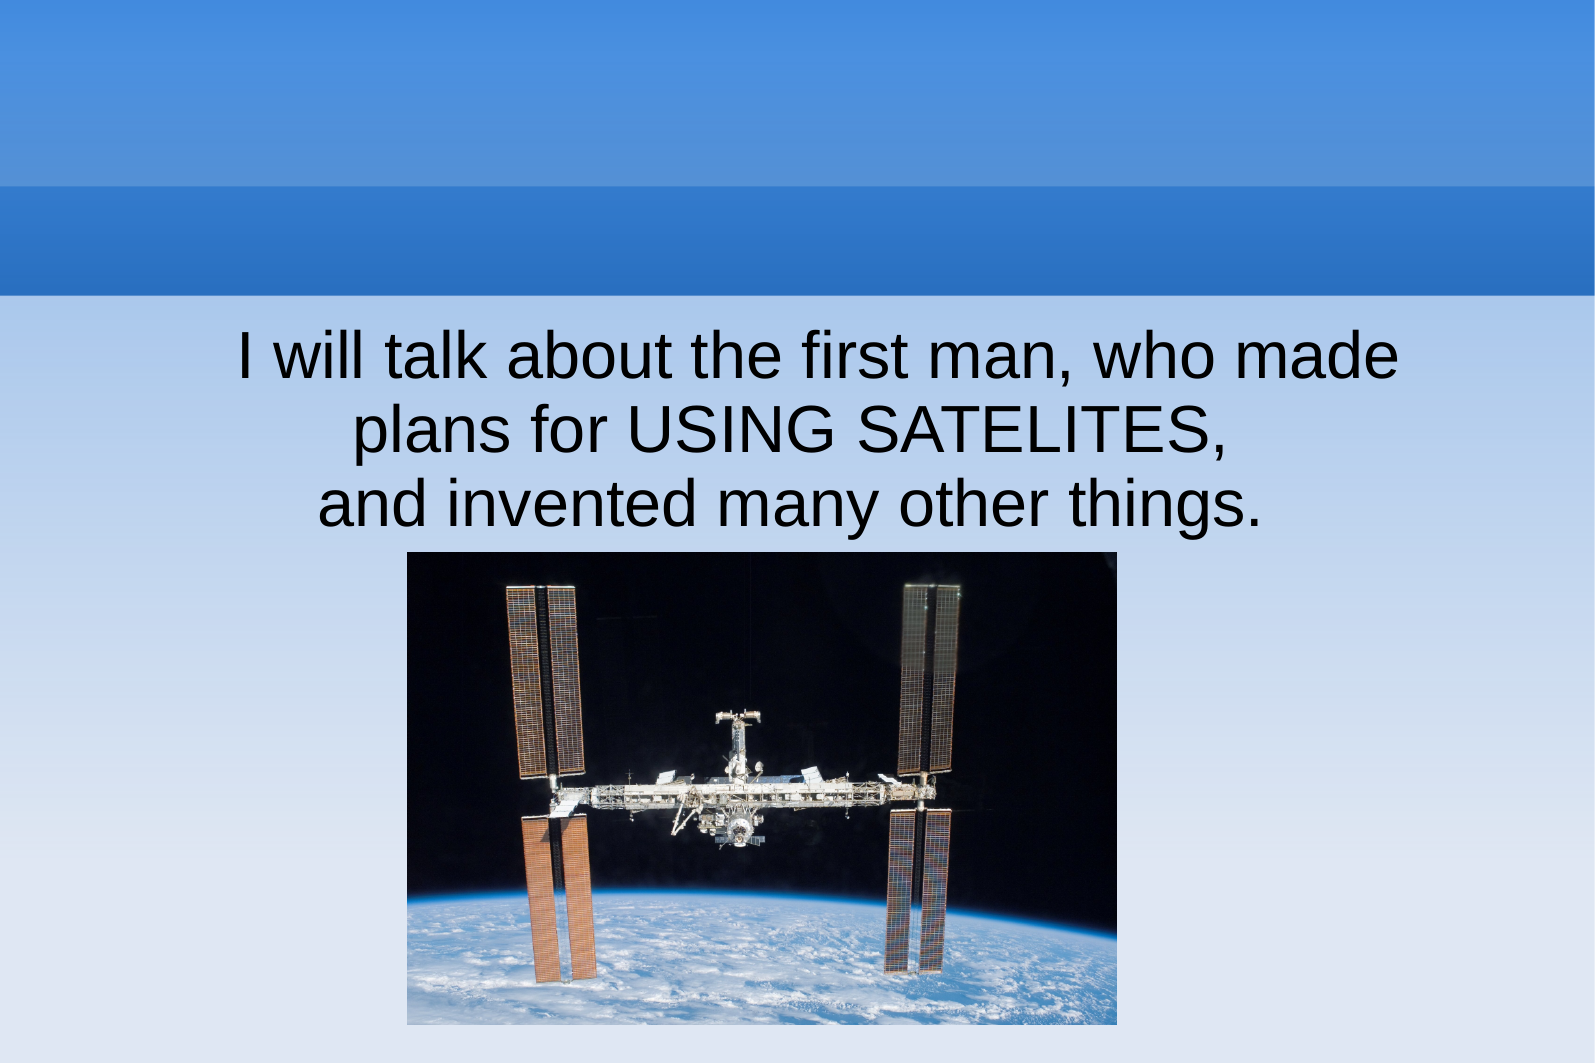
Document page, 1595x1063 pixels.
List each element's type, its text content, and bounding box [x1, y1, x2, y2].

title [73, 24, 1509, 203]
subtitle I will talk about the first man, who made plans for USING SATELITES, and invented many other things. [73, 318, 1509, 909]
picture [0, 0, 1595, 1063]
